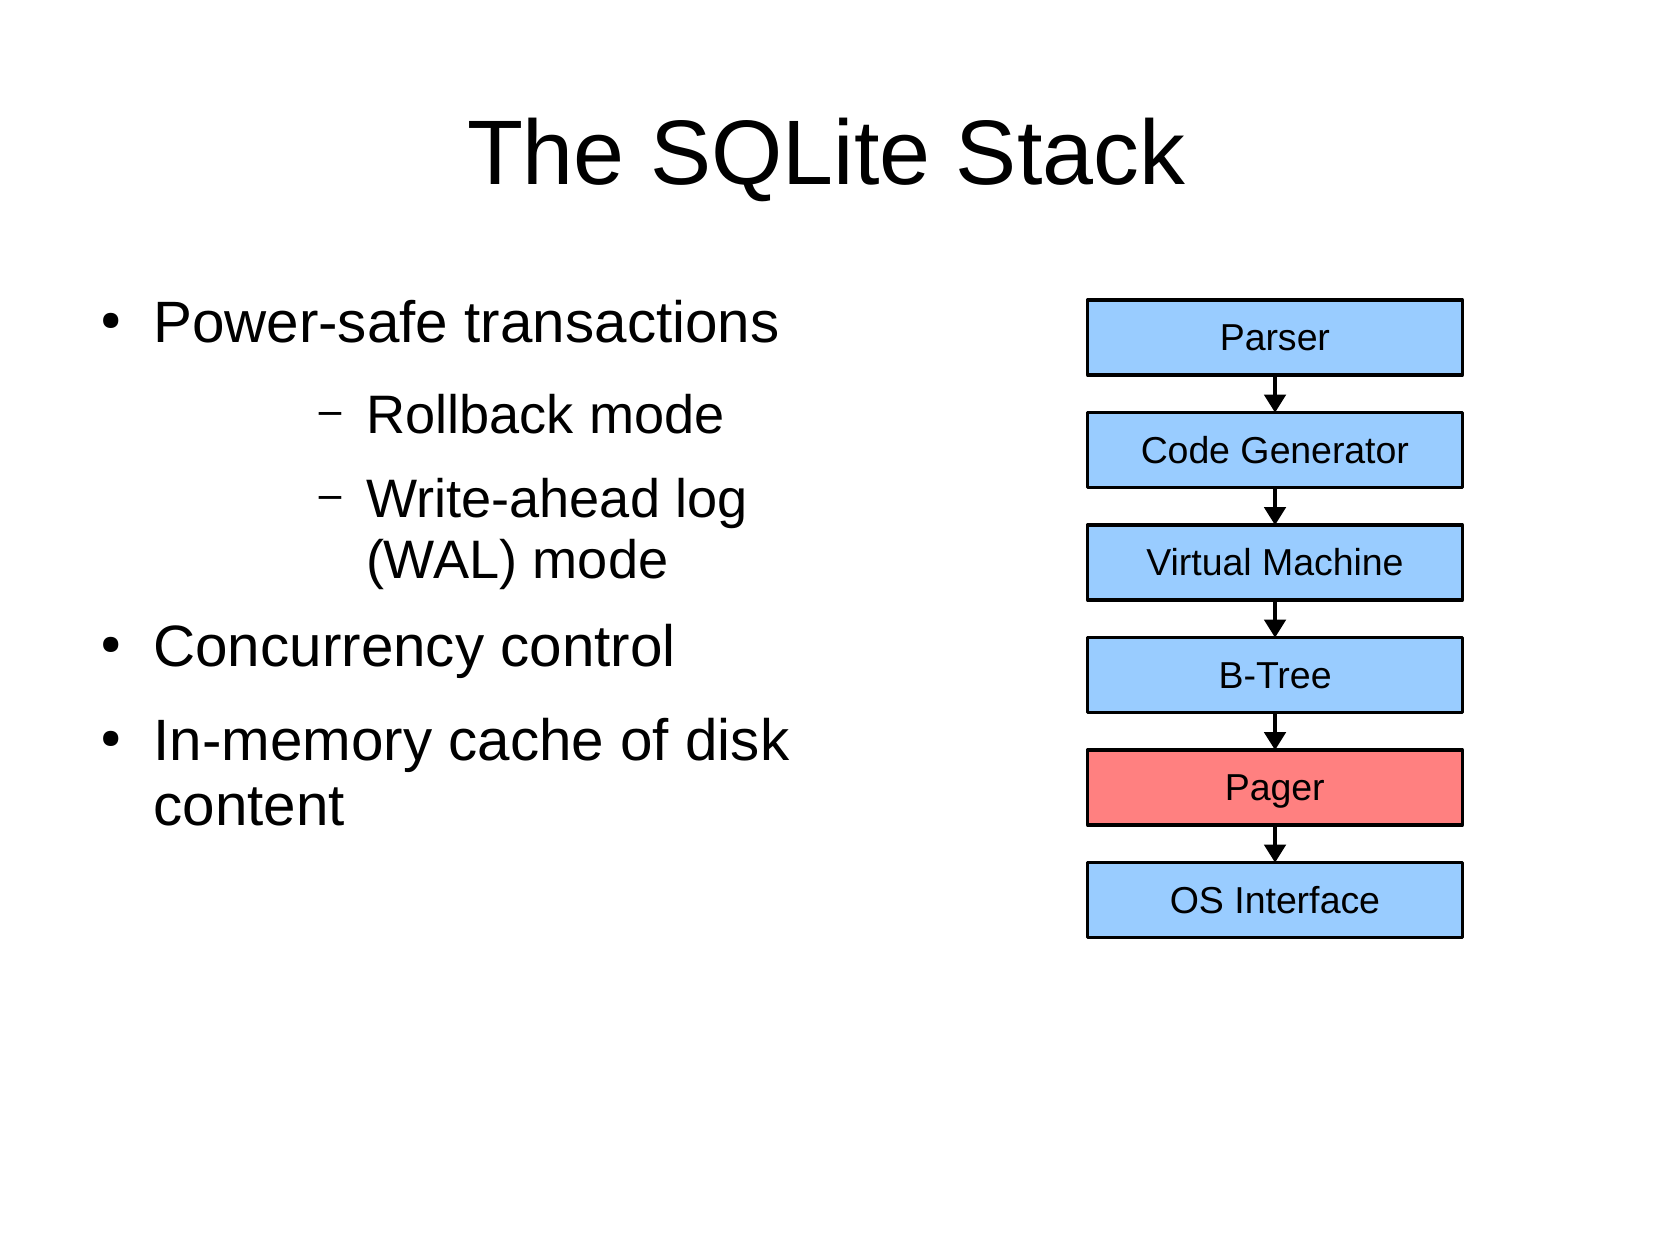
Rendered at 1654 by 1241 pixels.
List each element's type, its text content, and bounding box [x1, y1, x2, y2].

text_box Code Generator [1087, 412, 1463, 488]
text_box Virtual Machine [1087, 525, 1463, 601]
text_box B-Tree [1087, 637, 1463, 713]
list Power-safe transactions Rollback mode Write-ahead log (WAL) mode Concurrency control In-memory cache of disk content [82, 290, 809, 1094]
text_box Pager [1087, 750, 1463, 826]
title The SQLite Stack [82, 49, 1571, 257]
text_box OS Interface [1087, 862, 1463, 938]
text_box Parser [1087, 300, 1463, 376]
